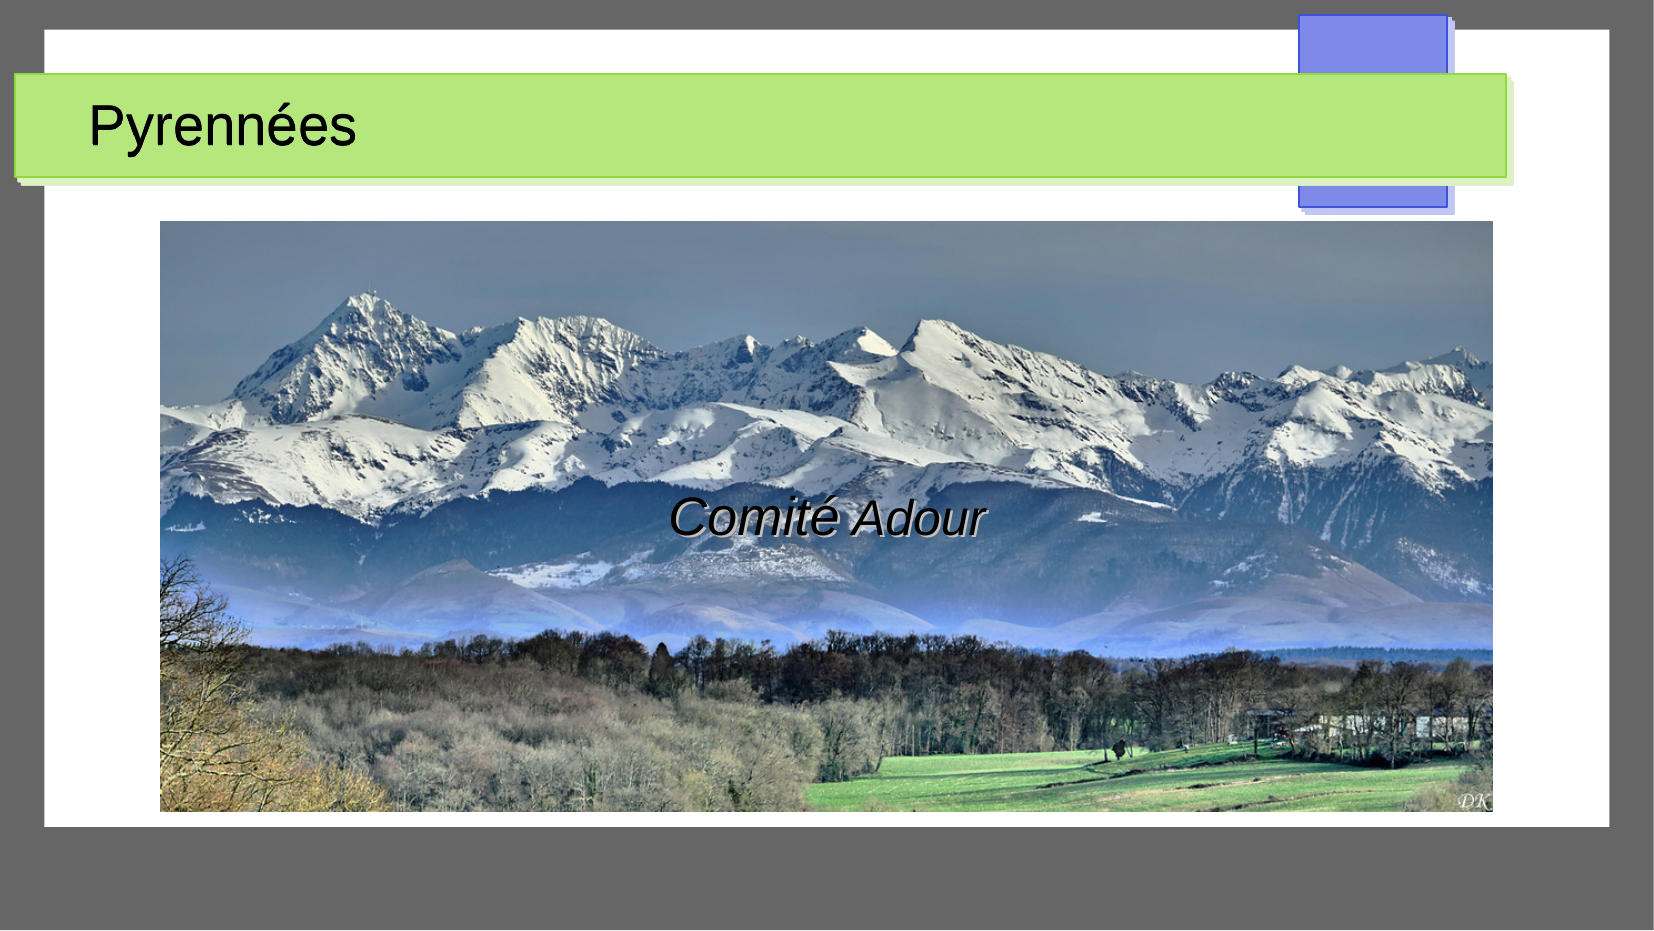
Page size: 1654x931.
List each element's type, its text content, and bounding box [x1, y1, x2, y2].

title Pyrennées [88, 73, 1506, 178]
picture [160, 221, 1493, 813]
